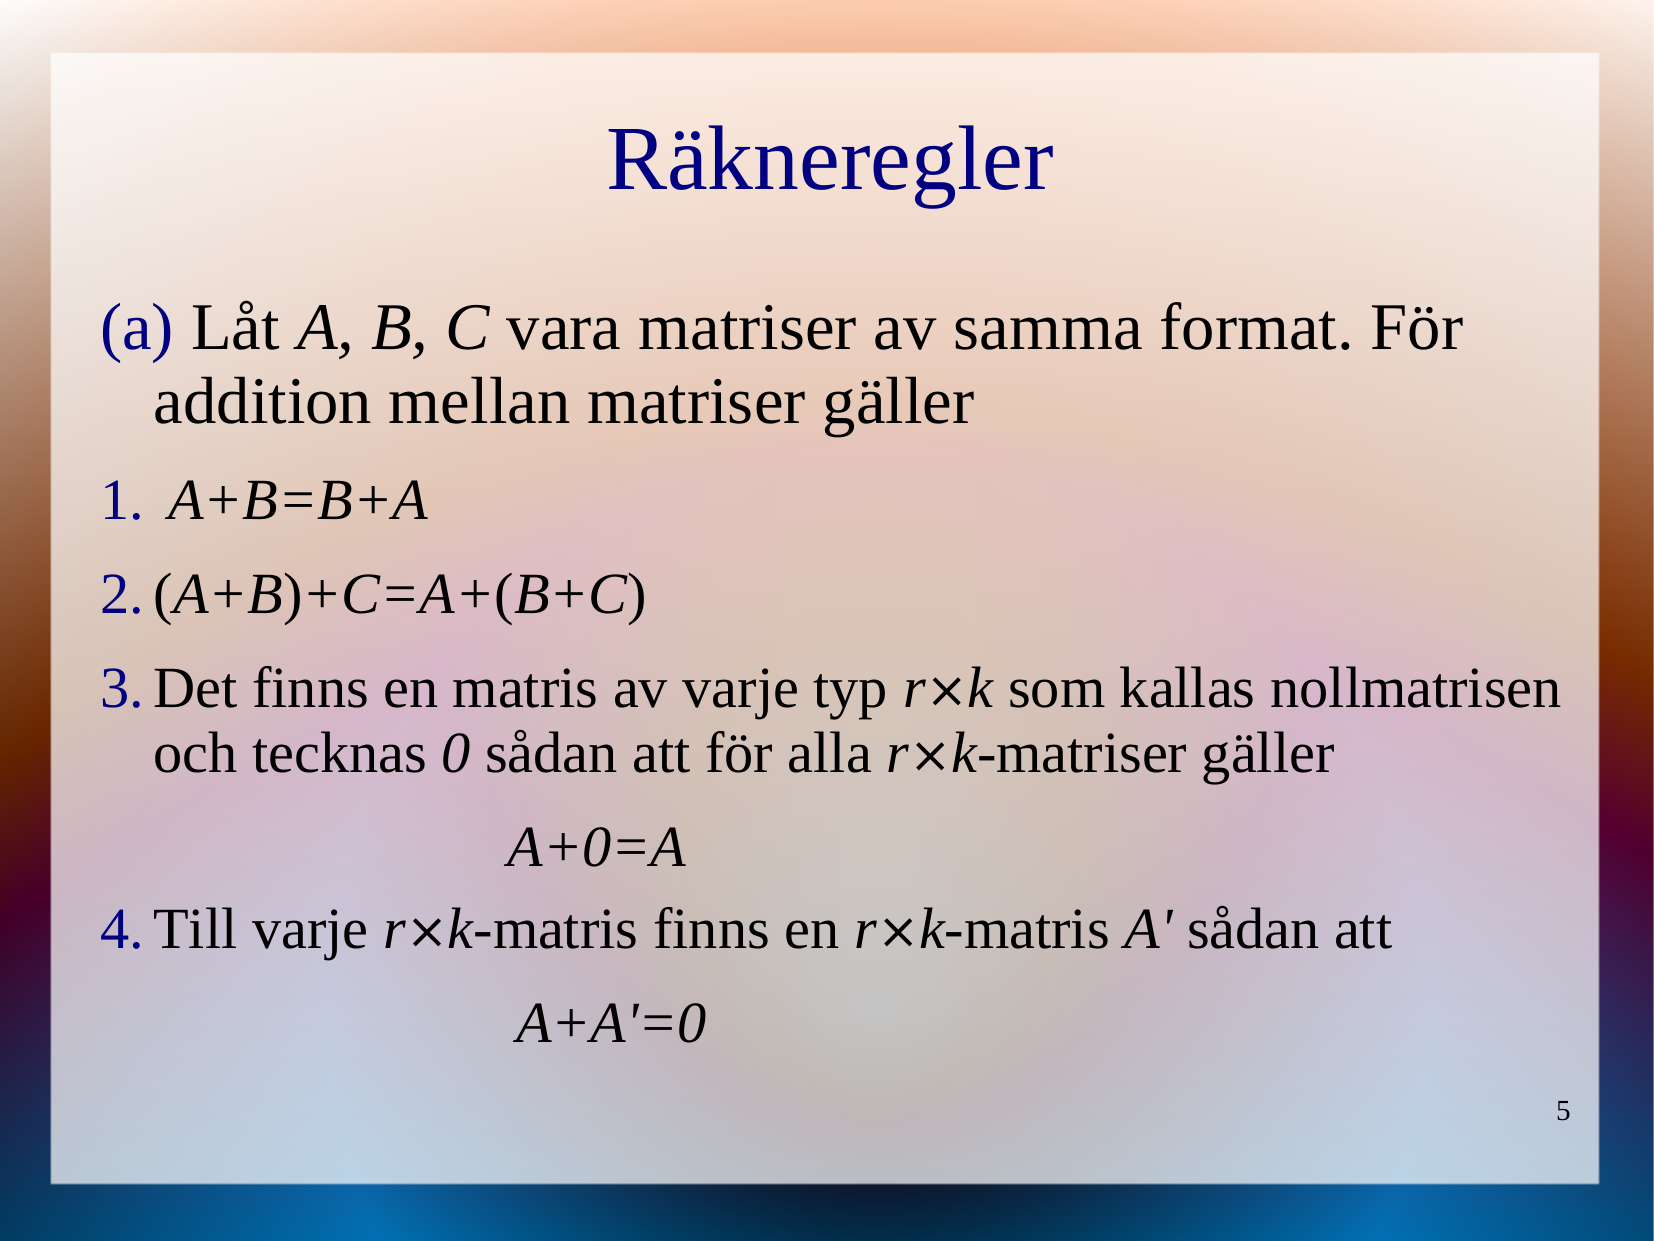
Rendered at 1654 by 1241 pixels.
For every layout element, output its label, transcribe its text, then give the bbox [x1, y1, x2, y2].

picture [0, 0, 1654, 1241]
title Räkneregler [86, 55, 1576, 263]
list Låt A, B, C vara matriser av samma format. För addition mellan matriser gäller A+B=B+A (A+B)+C=A+(B+C) Det finns en matris av varje typ r⨯k som kallas nollmatrisen och tecknas 0 sådan att för alla r⨯k-matriser gäller A+0=A Till varje r⨯k-matris finns en r⨯k-matris A' sådan att A+A'=0 [82, 290, 1571, 1056]
